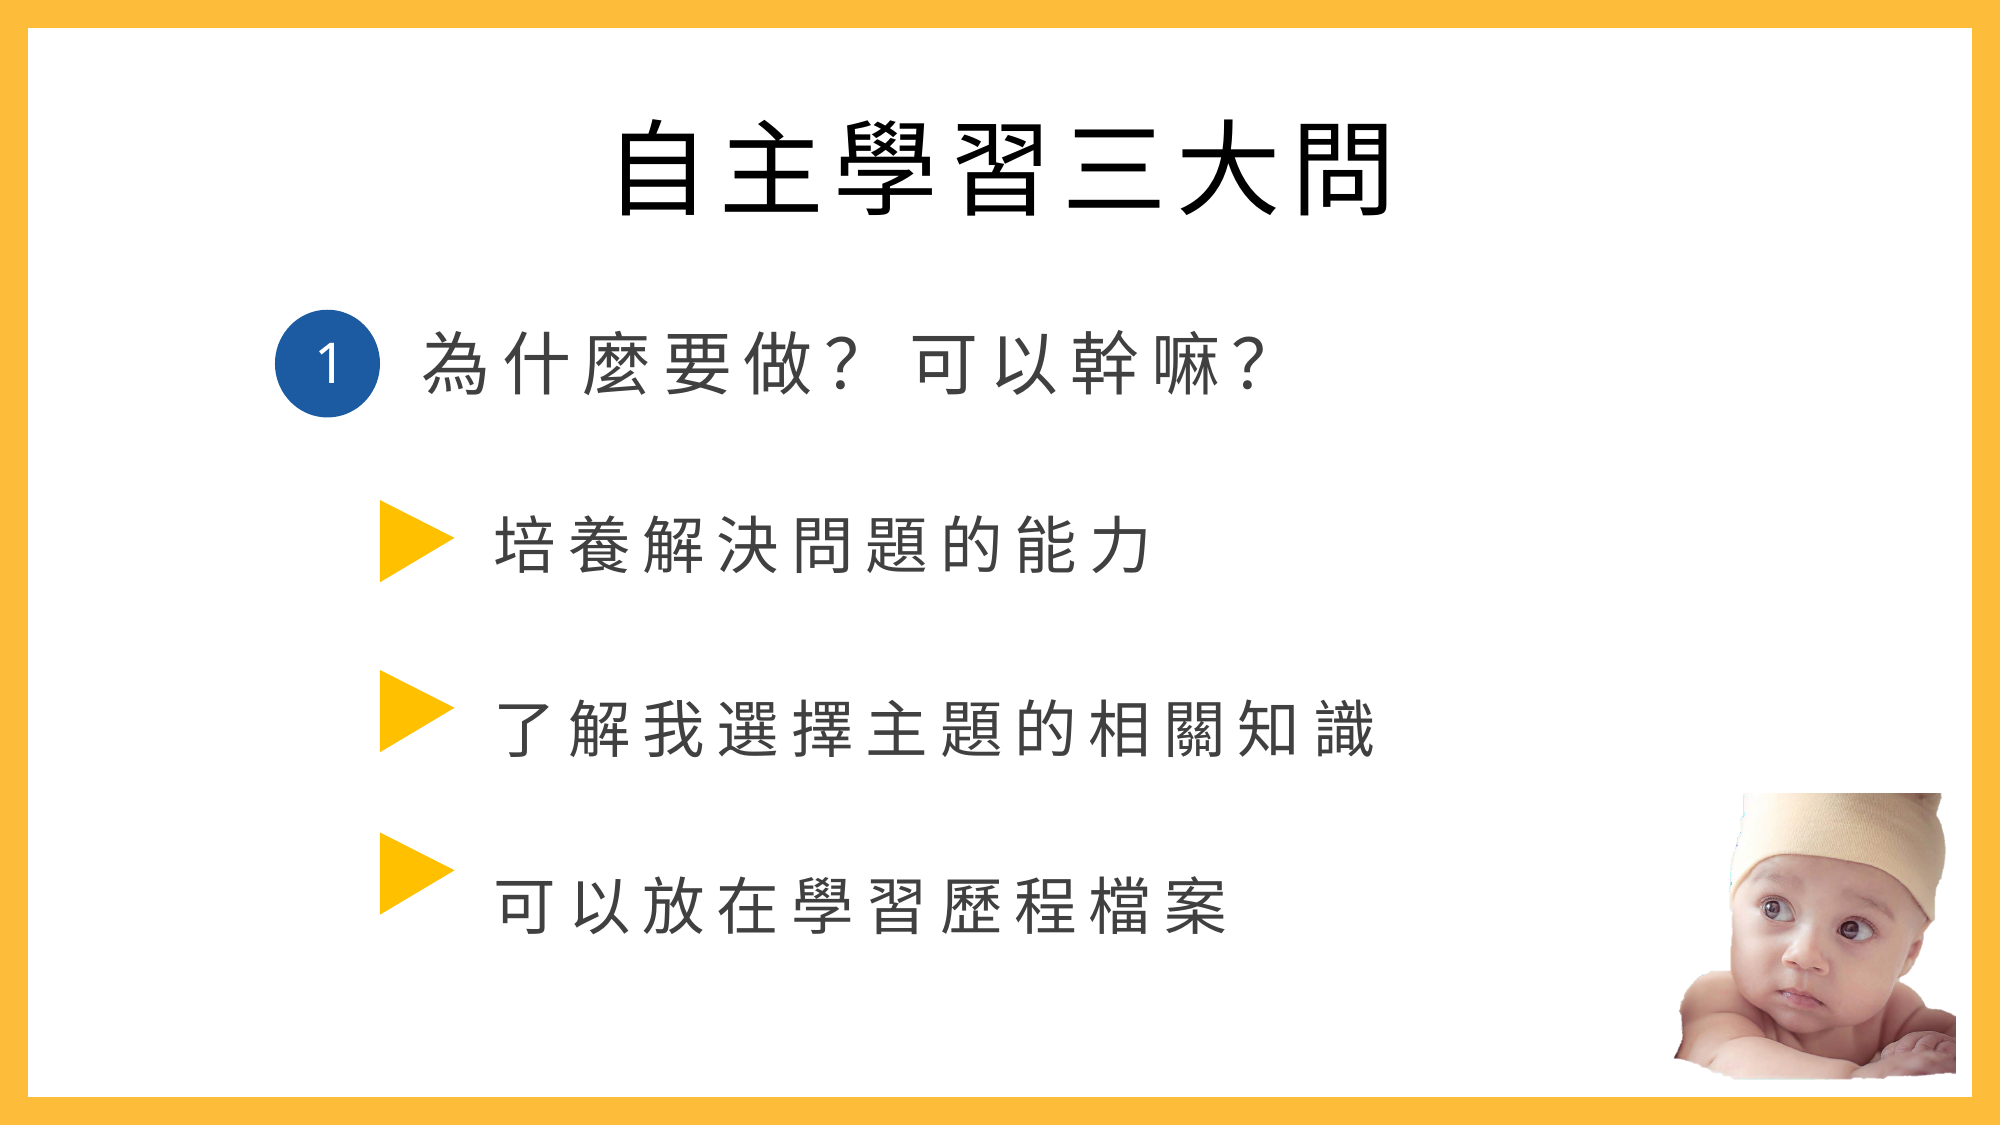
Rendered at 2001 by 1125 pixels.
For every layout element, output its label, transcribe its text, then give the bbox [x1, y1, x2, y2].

text_box [379, 832, 455, 915]
text_box 為什麼要做？ 可以幹嘛？ [420, 319, 1301, 404]
text_box 培養解決問題的能力 了解我選擇主題的相關知識 可以放在學習歷程檔案 [492, 504, 1448, 920]
text_box [274, 309, 381, 418]
text_box [379, 669, 455, 753]
title 自主學習三大問 [452, 101, 1548, 229]
text_box 1 [313, 326, 343, 396]
text_box [1674, 793, 1956, 1080]
text_box [379, 500, 455, 583]
